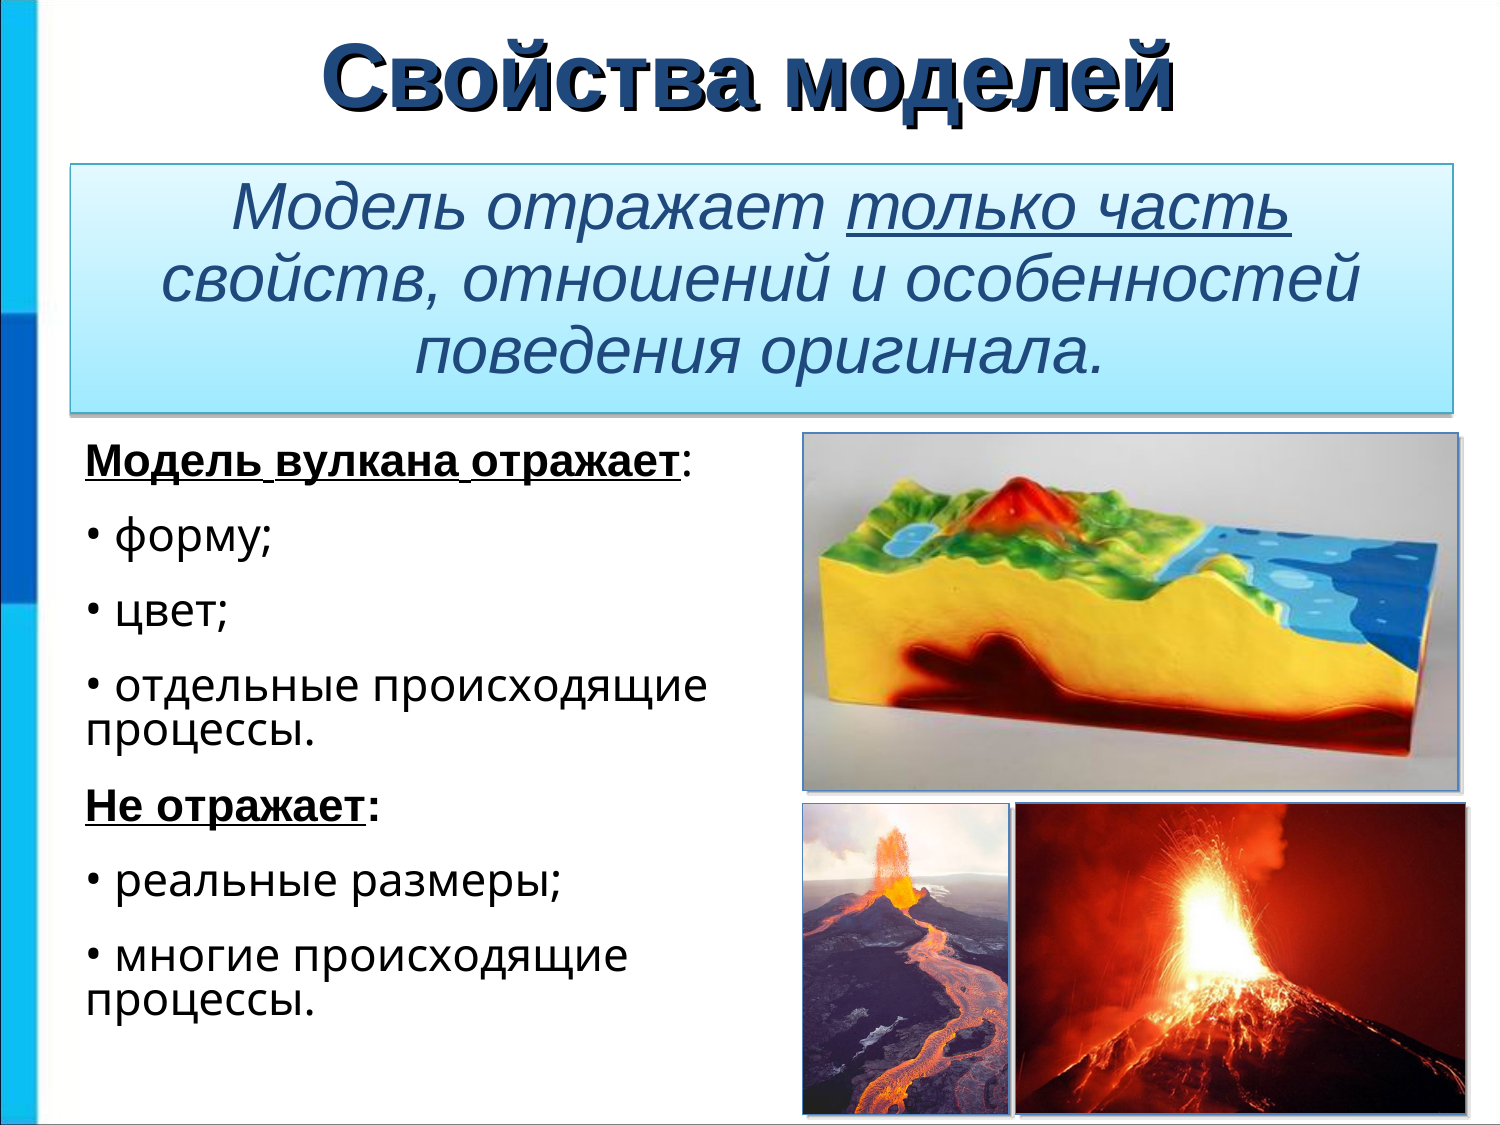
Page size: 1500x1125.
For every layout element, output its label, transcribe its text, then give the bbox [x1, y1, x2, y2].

text_box Модель вулкана отражает: форму; цвет; отдельные происходящие процессы. Не отражает: реальные размеры; многие происходящие процессы. [70, 433, 844, 1032]
title Свойства моделей [152, 11, 1346, 130]
picture [0, 0, 1500, 1125]
list Модель отражает только часть свойств, отношений и особенностей поведения оригинала. [70, 164, 1454, 414]
